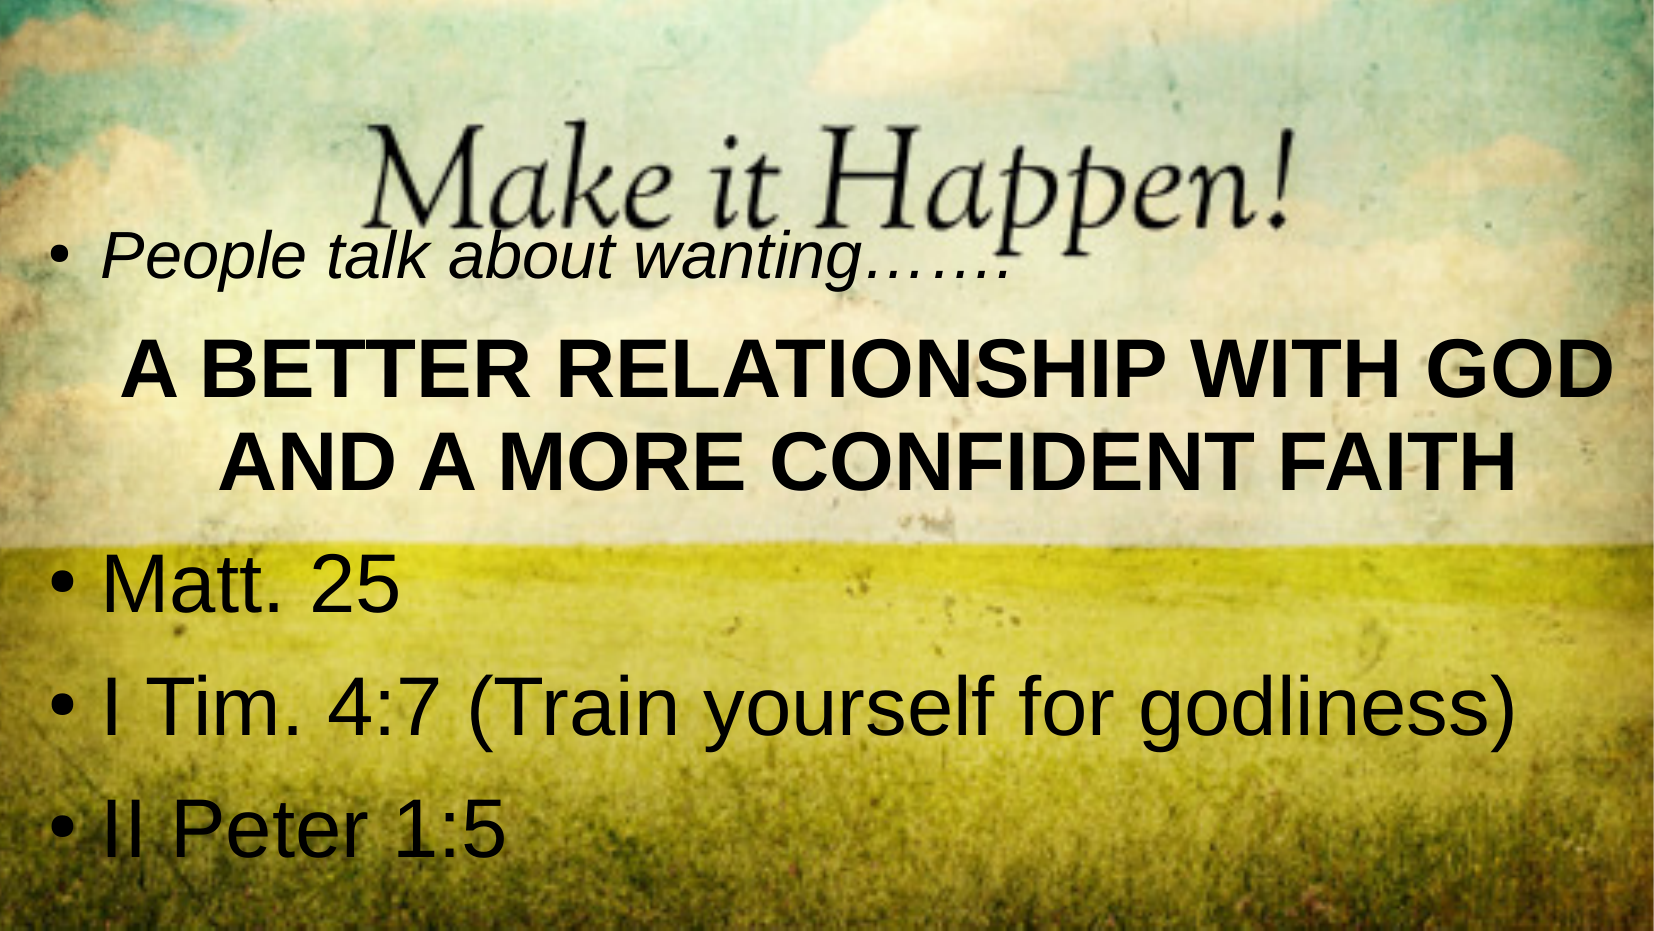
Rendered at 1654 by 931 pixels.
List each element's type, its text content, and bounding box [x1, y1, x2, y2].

picture [0, 0, 1654, 931]
list People talk about wanting……. A BETTER RELATIONSHIP WITH GOD AND A MORE CONFIDENT FAITH Matt. 25 I Tim. 4:7 (Train yourself for godliness) II Peter 1:5 [30, 217, 1636, 901]
